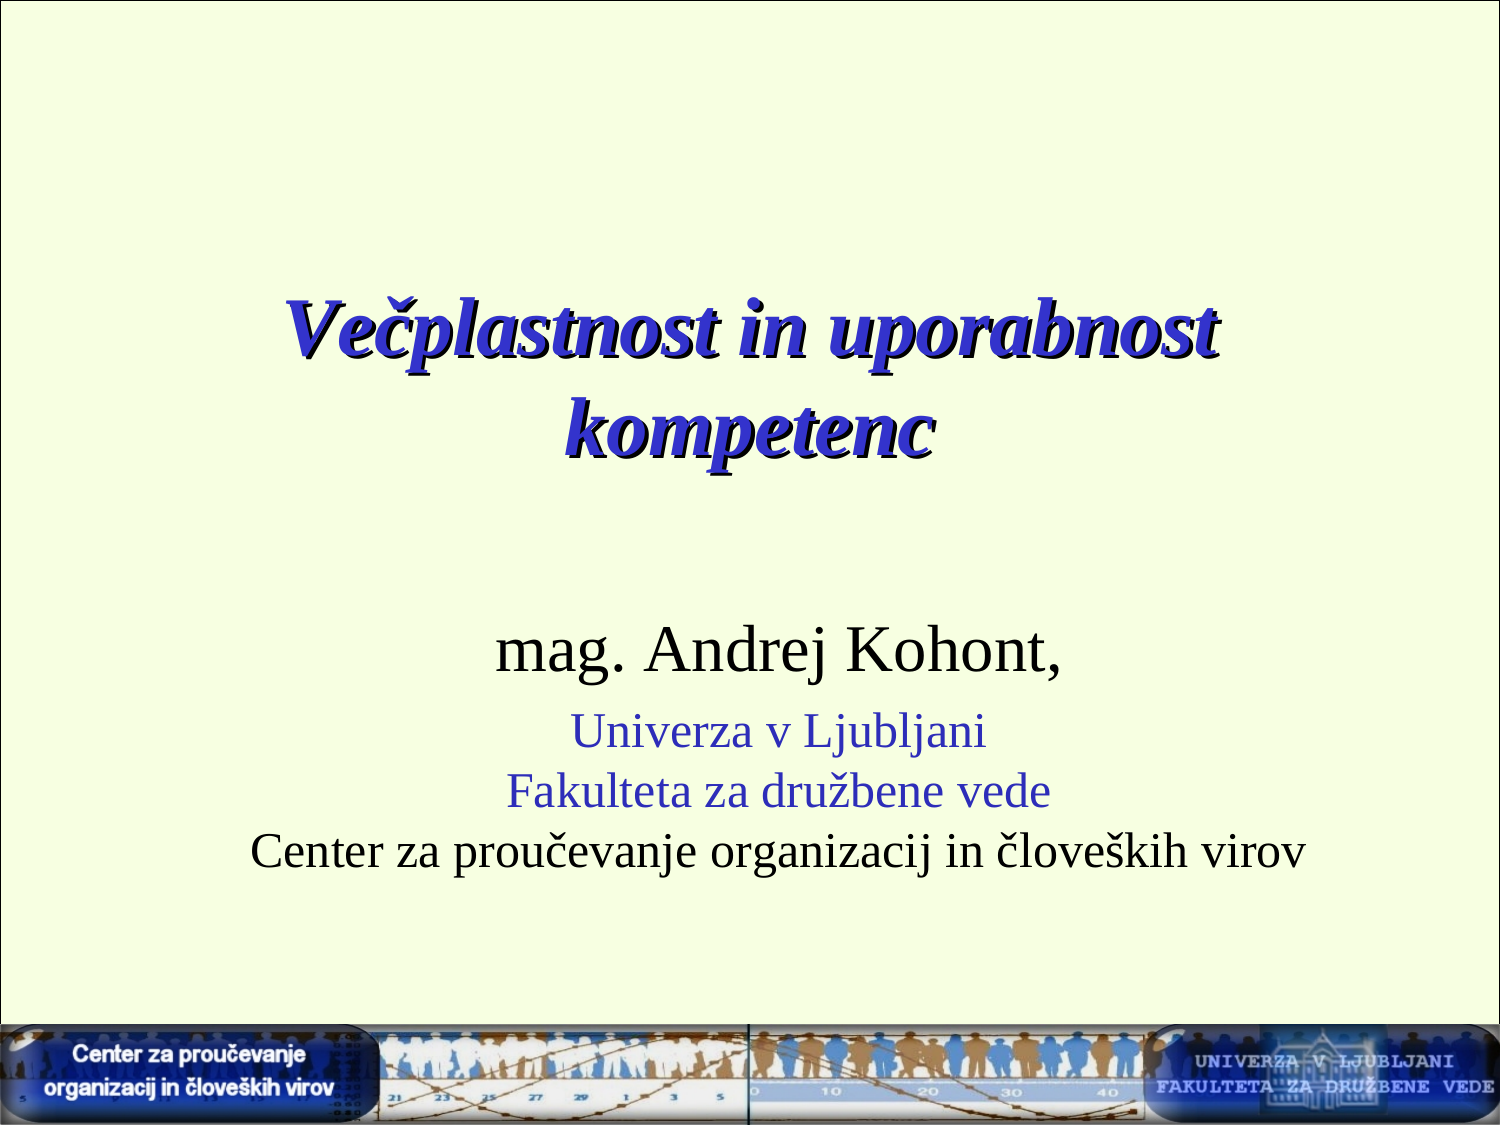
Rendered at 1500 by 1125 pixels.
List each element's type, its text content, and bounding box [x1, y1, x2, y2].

title Večplastnost in uporabnost kompetenc [112, 264, 1388, 660]
picture [0, 1024, 1500, 1125]
text_box mag. Andrej Kohont, Univerza v Ljubljani Fakulteta za družbene vede Center za proučevanje organizacij in človeških virov [210, 597, 1348, 886]
